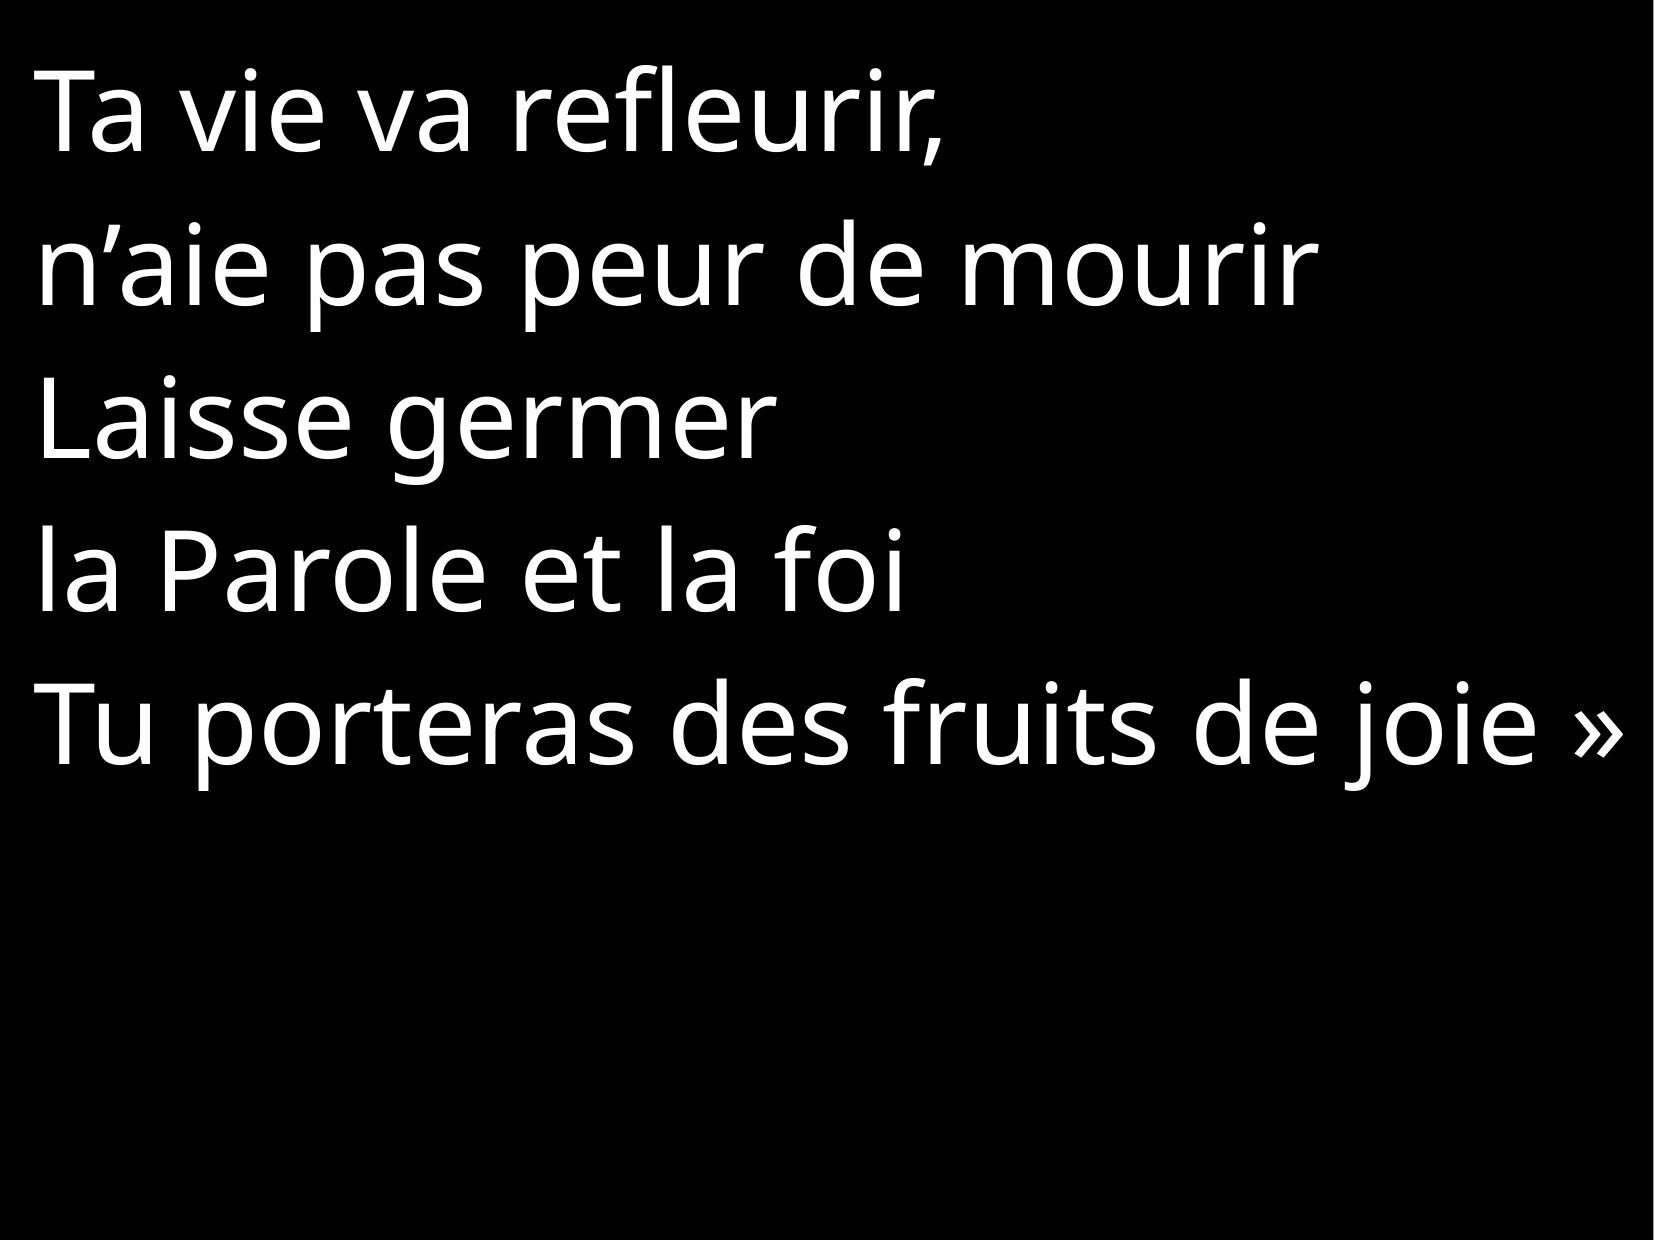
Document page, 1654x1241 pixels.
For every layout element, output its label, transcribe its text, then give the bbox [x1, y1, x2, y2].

list Ta vie va refleurir, n’aie pas peur de mourir Laisse germer la Parole et la foi Tu porteras des fruits de joie » [33, 31, 1652, 1166]
